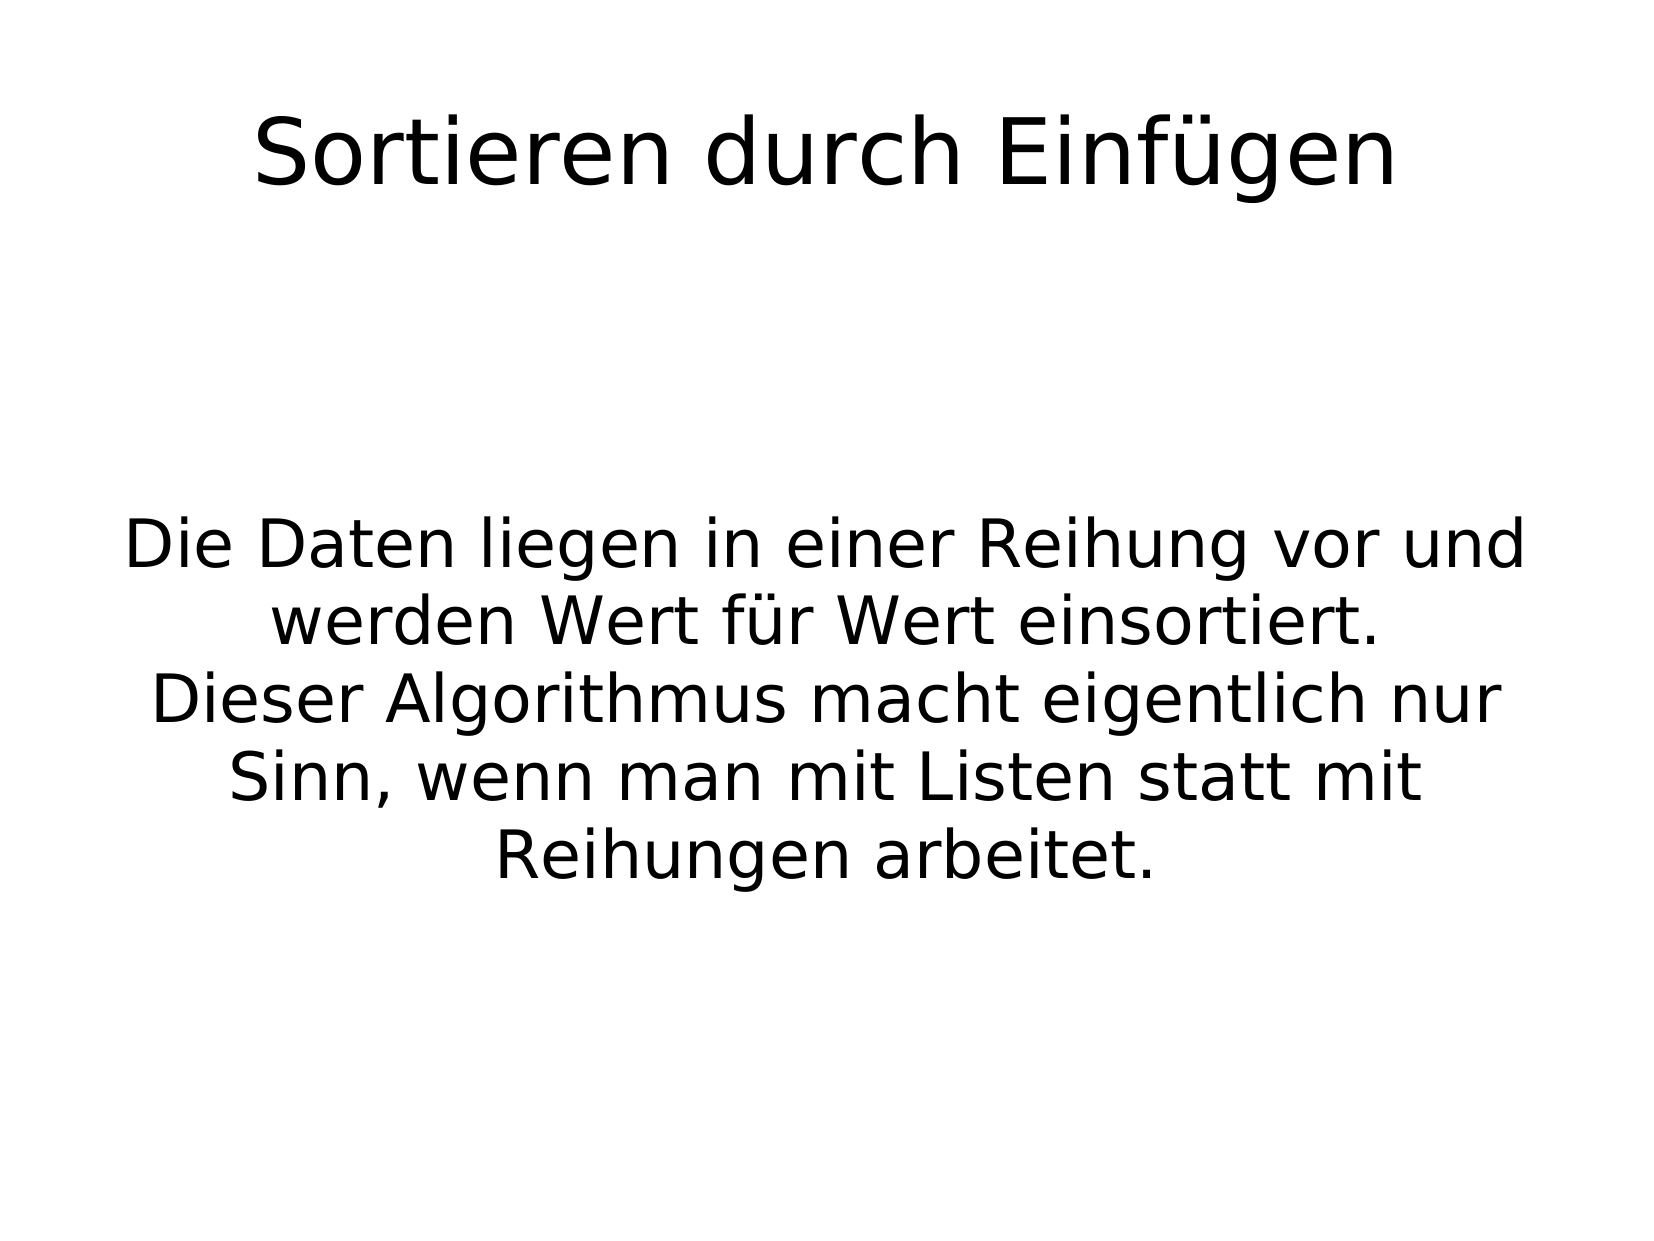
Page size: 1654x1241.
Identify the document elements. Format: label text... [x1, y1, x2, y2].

subtitle Die Daten liegen in einer Reihung vor und werden Wert für Wert einsortiert. Dieser Algorithmus macht eigentlich nur Sinn, wenn man mit Listen statt mit Reihungen arbeitet. [82, 297, 1571, 1102]
title Sortieren durch Einfügen [82, 56, 1571, 250]
